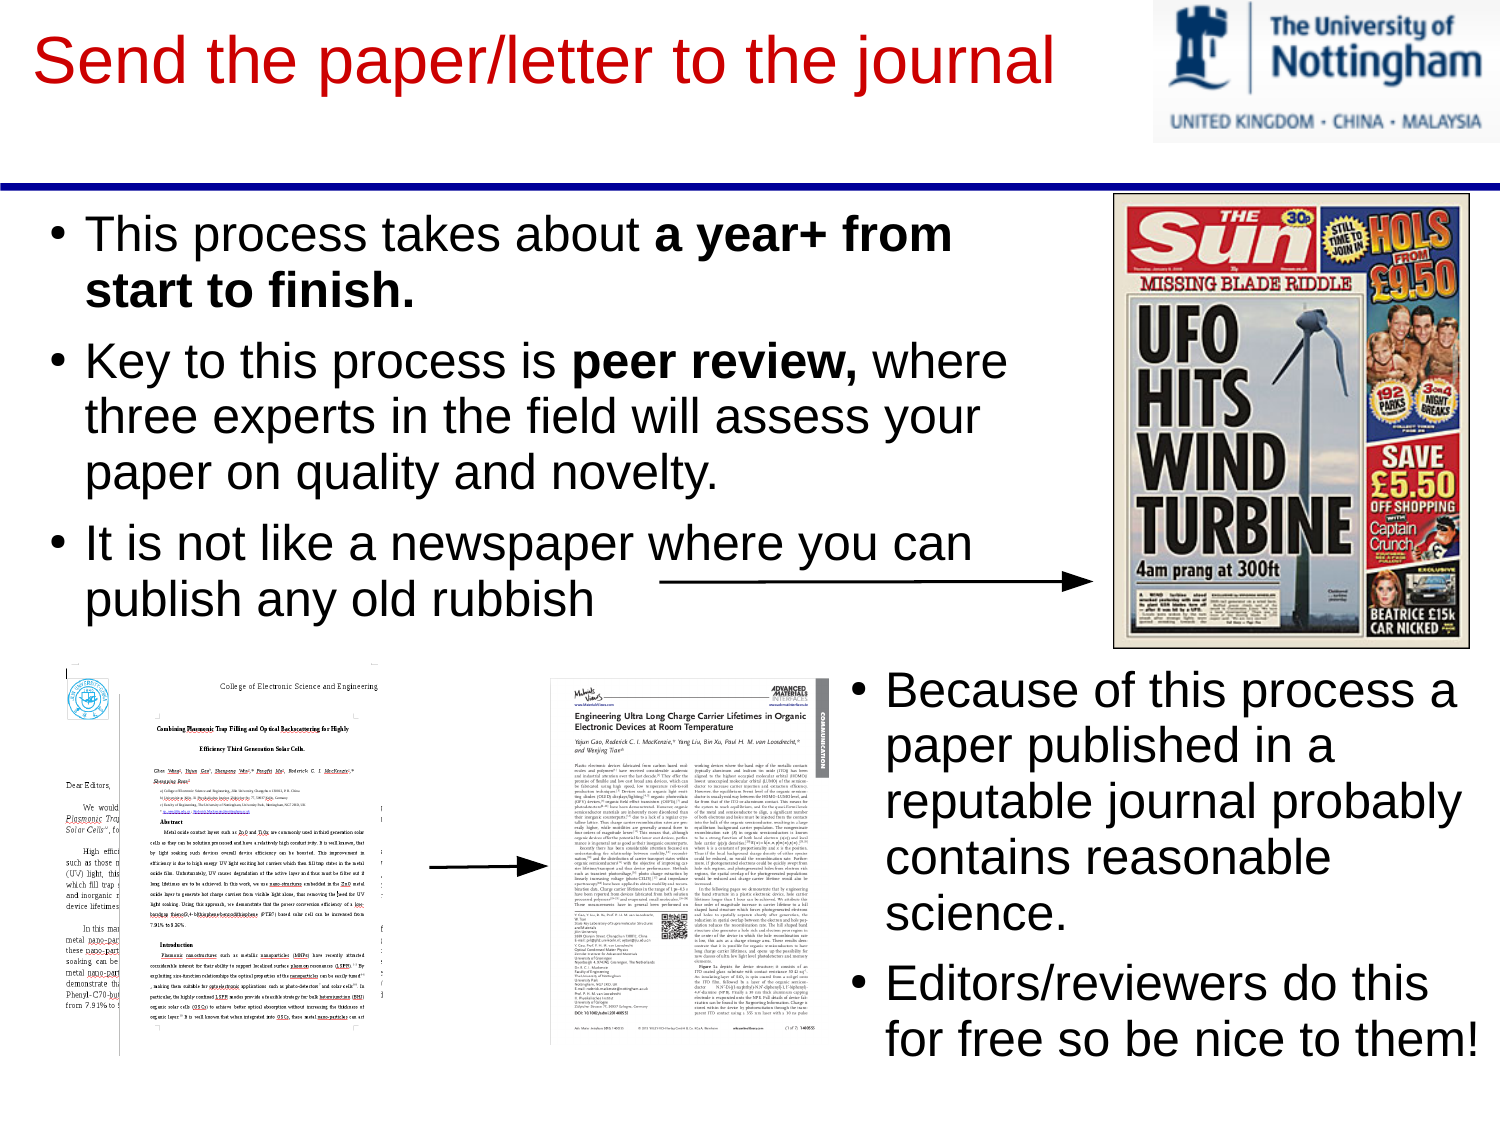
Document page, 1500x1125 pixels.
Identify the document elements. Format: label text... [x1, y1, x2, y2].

picture [1153, 0, 1500, 143]
text_box Because of this process a paper published in a reputable journal probably contains reasonable science. Editors/reviewers do this for free so be nice to them! [835, 654, 1500, 1125]
text_box This process takes about a year+ from start to finish. Key to this process is peer review, where three experts in the field will assess your paper on quality and novelty. It is not like a newspaper where you can publish any old rubbish [34, 199, 1086, 635]
picture [550, 678, 829, 1045]
picture [1113, 193, 1470, 649]
text_box Send the paper/letter to the journal [17, 15, 1148, 199]
picture [59, 663, 389, 1056]
